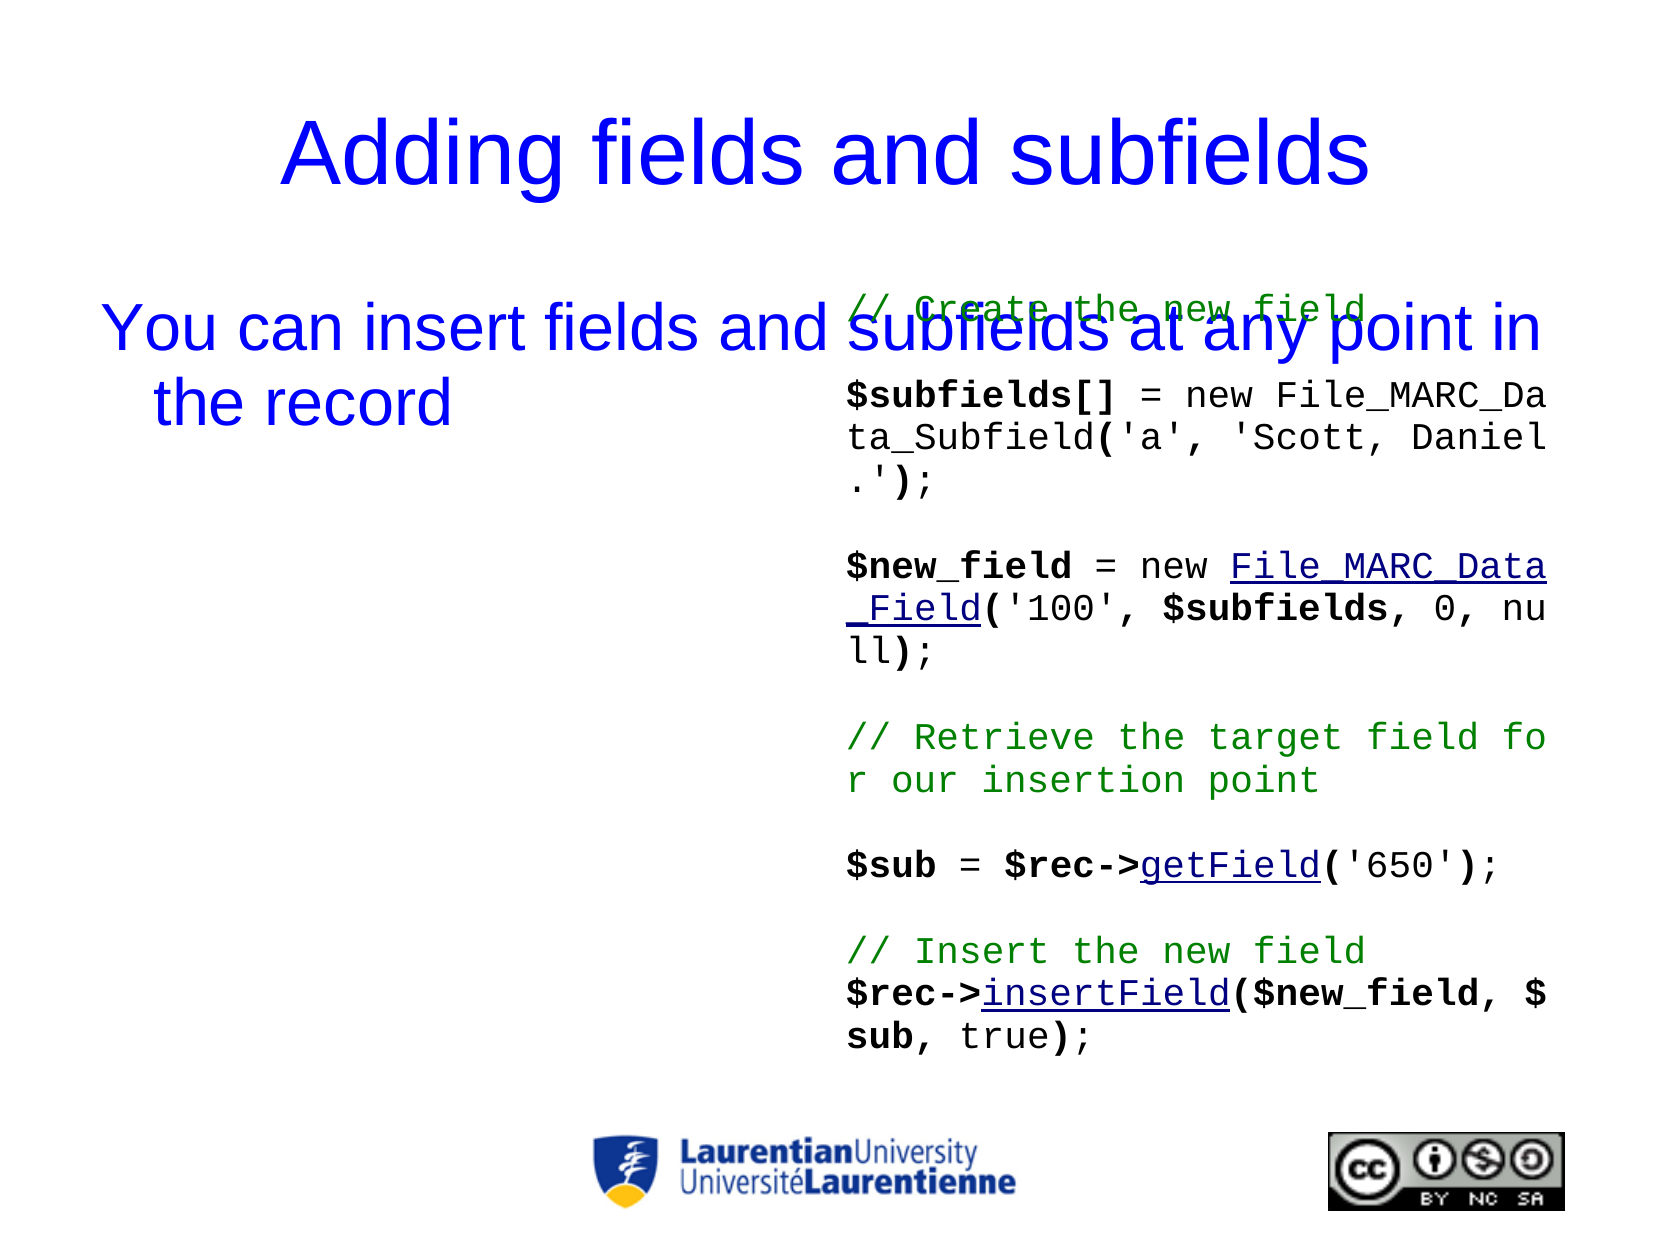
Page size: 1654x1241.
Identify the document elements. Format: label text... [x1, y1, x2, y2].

list You can insert fields and subfields at any point in the record [82, 290, 809, 1094]
chart [845, 290, 1561, 1099]
picture [1328, 1132, 1565, 1211]
picture [562, 1104, 1047, 1240]
title Adding fields and subfields [82, 56, 1571, 250]
